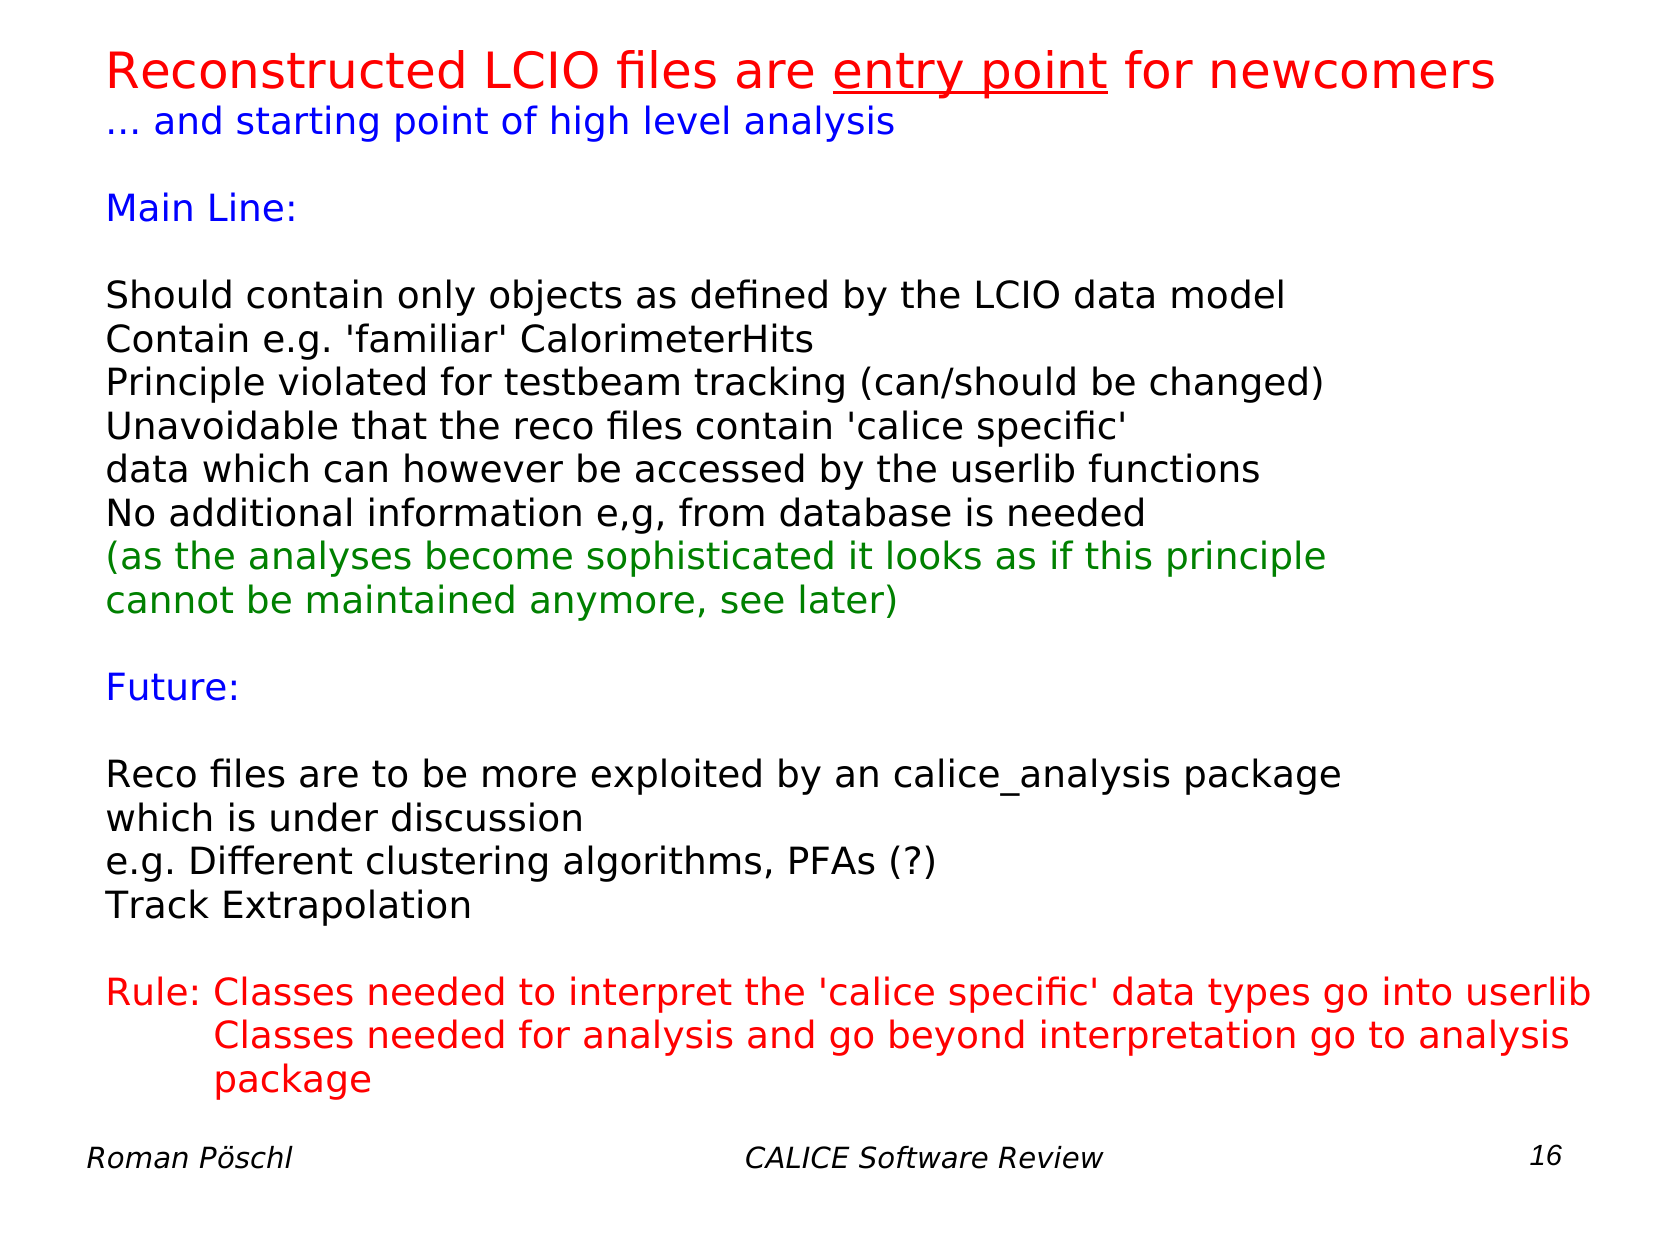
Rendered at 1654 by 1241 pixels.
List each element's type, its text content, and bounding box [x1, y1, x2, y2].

text_box Reconstructed LCIO files are entry point for newcomers ... and starting point of high level analysis Main Line: Should contain only objects as defined by the LCIO data model Contain e.g. 'familiar' CalorimeterHits Principle violated for testbeam tracking (can/should be changed) Unavoidable that the reco files contain 'calice specific' data which can however be accessed by the userlib functions No additional information e,g, from database is needed (as the analyses become sophisticated it looks as if this principle cannot be maintained anymore, see later) Future: Reco files are to be more exploited by an calice_analysis package which is under discussion e.g. Different clustering algorithms, PFAs (?) Track Extrapolation Rule: Classes needed to interpret the 'calice specific' data types go into userlib Classes needed for analysis and go beyond interpretation go to analysis package [105, 41, 1562, 1102]
